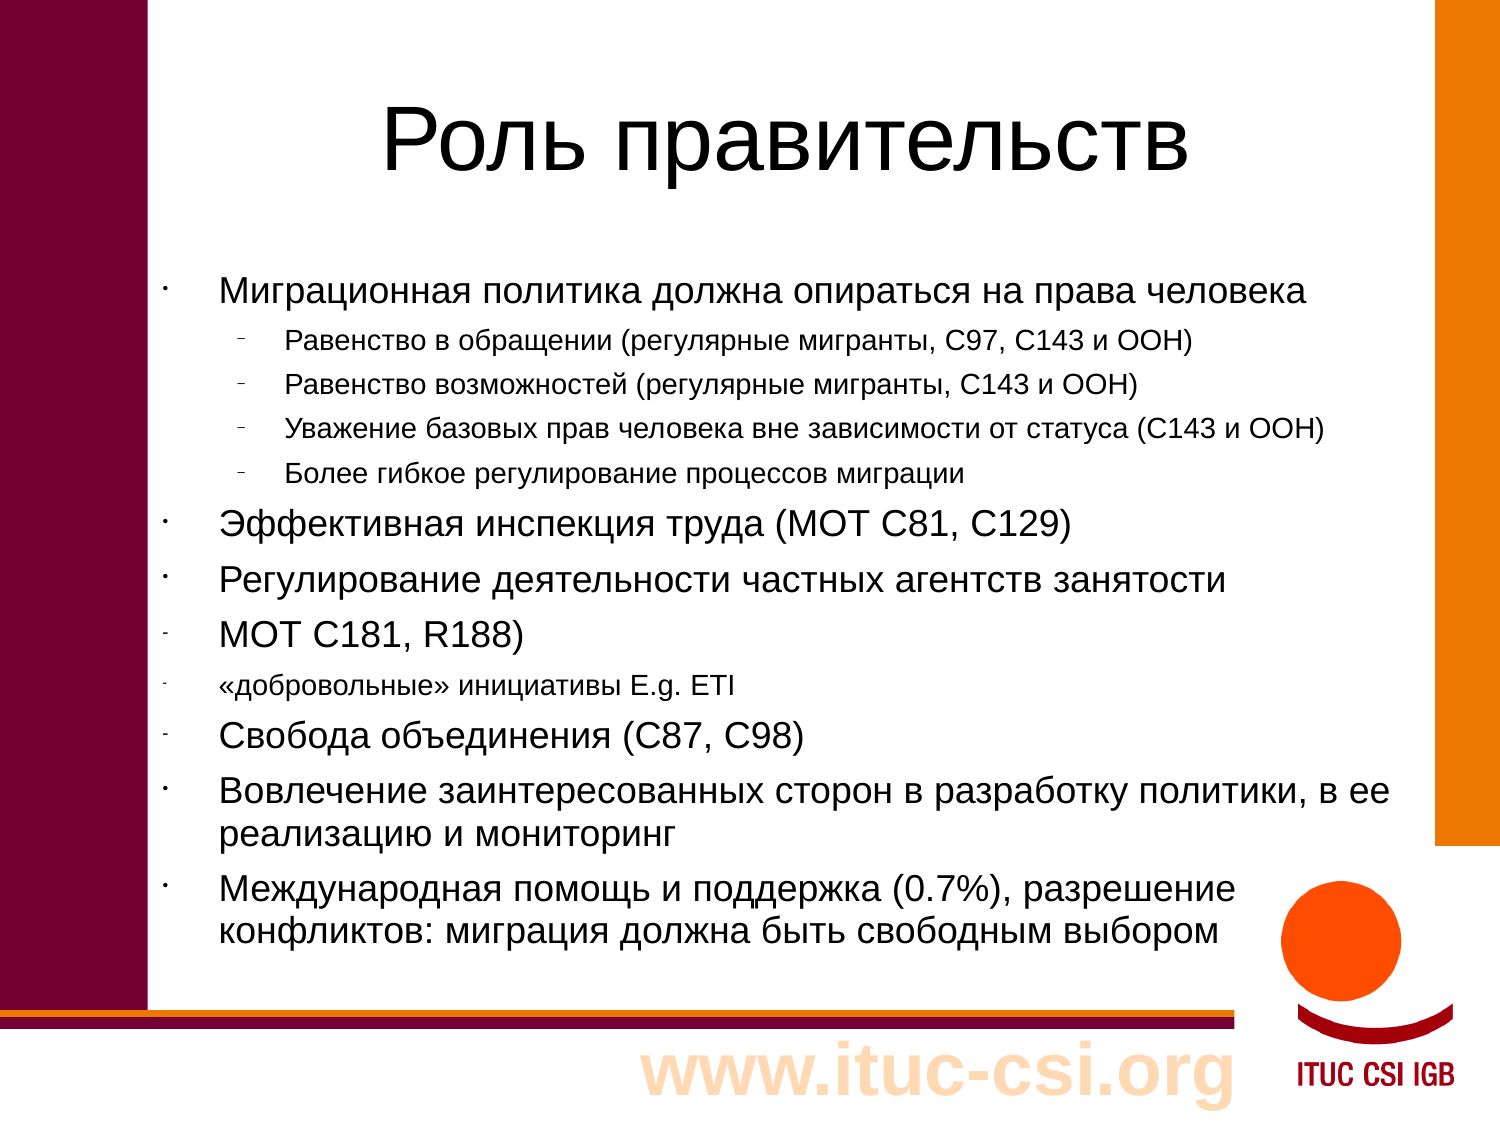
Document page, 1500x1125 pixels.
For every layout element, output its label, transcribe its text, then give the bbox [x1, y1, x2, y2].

title Роль правительств [147, 45, 1425, 233]
list Миграционная политика должна опираться на права человека Равенство в обращении (регулярные мигранты, C97, C143 и ООН) Равенство возможностей (регулярные мигранты, C143 и ООН) Уважение базовых прав человека вне зависимости от статуса (C143 и ООН) Более гибкое регулирование процессов миграции Эффективная инспекция труда (МОТ C81, C129) Регулирование деятельности частных агентств занятости МОТ C181, R188) «добровольные» инициативы E.g. ETI Свобода объединения (C87, C98) Вовлечение заинтересованных сторон в разработку политики, в ее реализацию и мониторинг Международная помощь и поддержка (0.7%), разрешение конфликтов: миграция должна быть свободным выбором [147, 262, 1425, 811]
picture [1281, 881, 1454, 1086]
